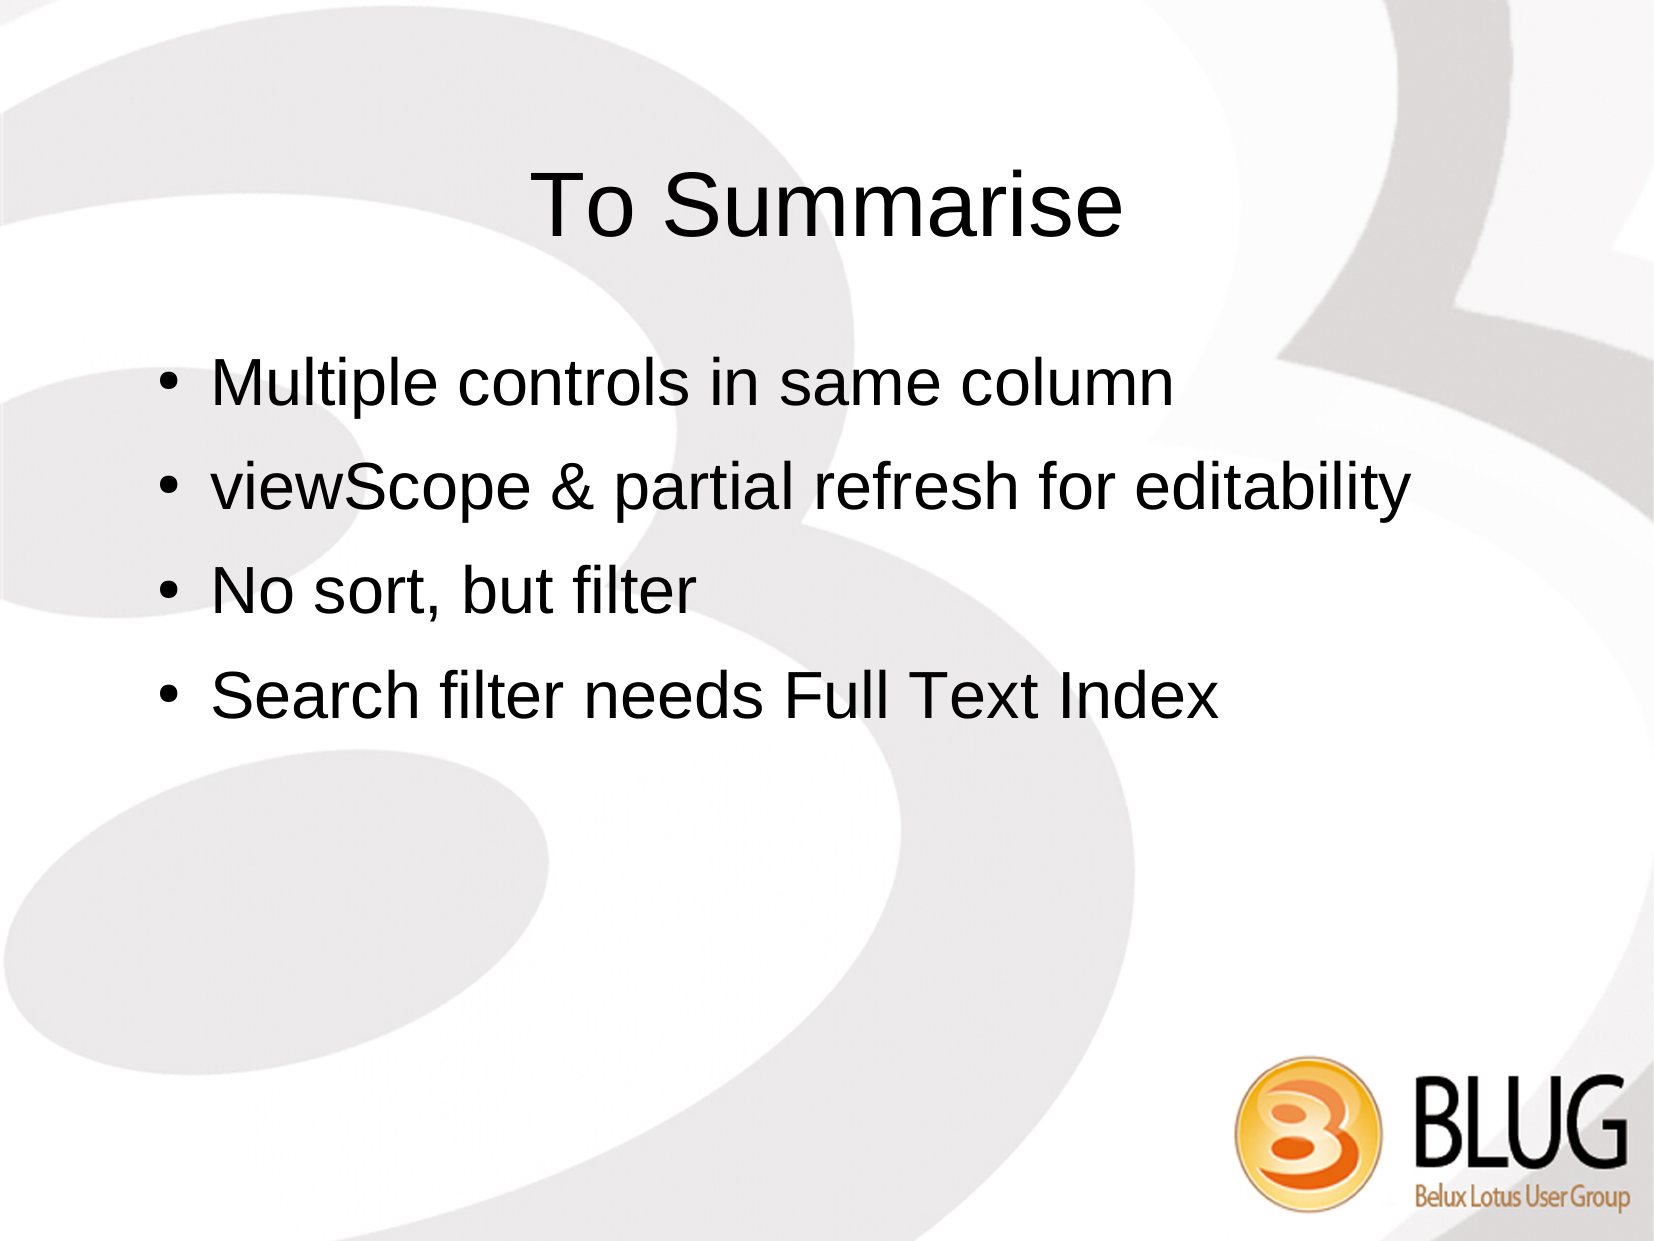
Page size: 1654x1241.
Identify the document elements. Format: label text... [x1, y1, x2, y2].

picture [0, 0, 1654, 1241]
title To Summarise [121, 102, 1534, 310]
list Multiple controls in same column viewScope & partial refresh for editability No sort, but filter Search filter needs Full Text Index [121, 344, 1534, 1126]
